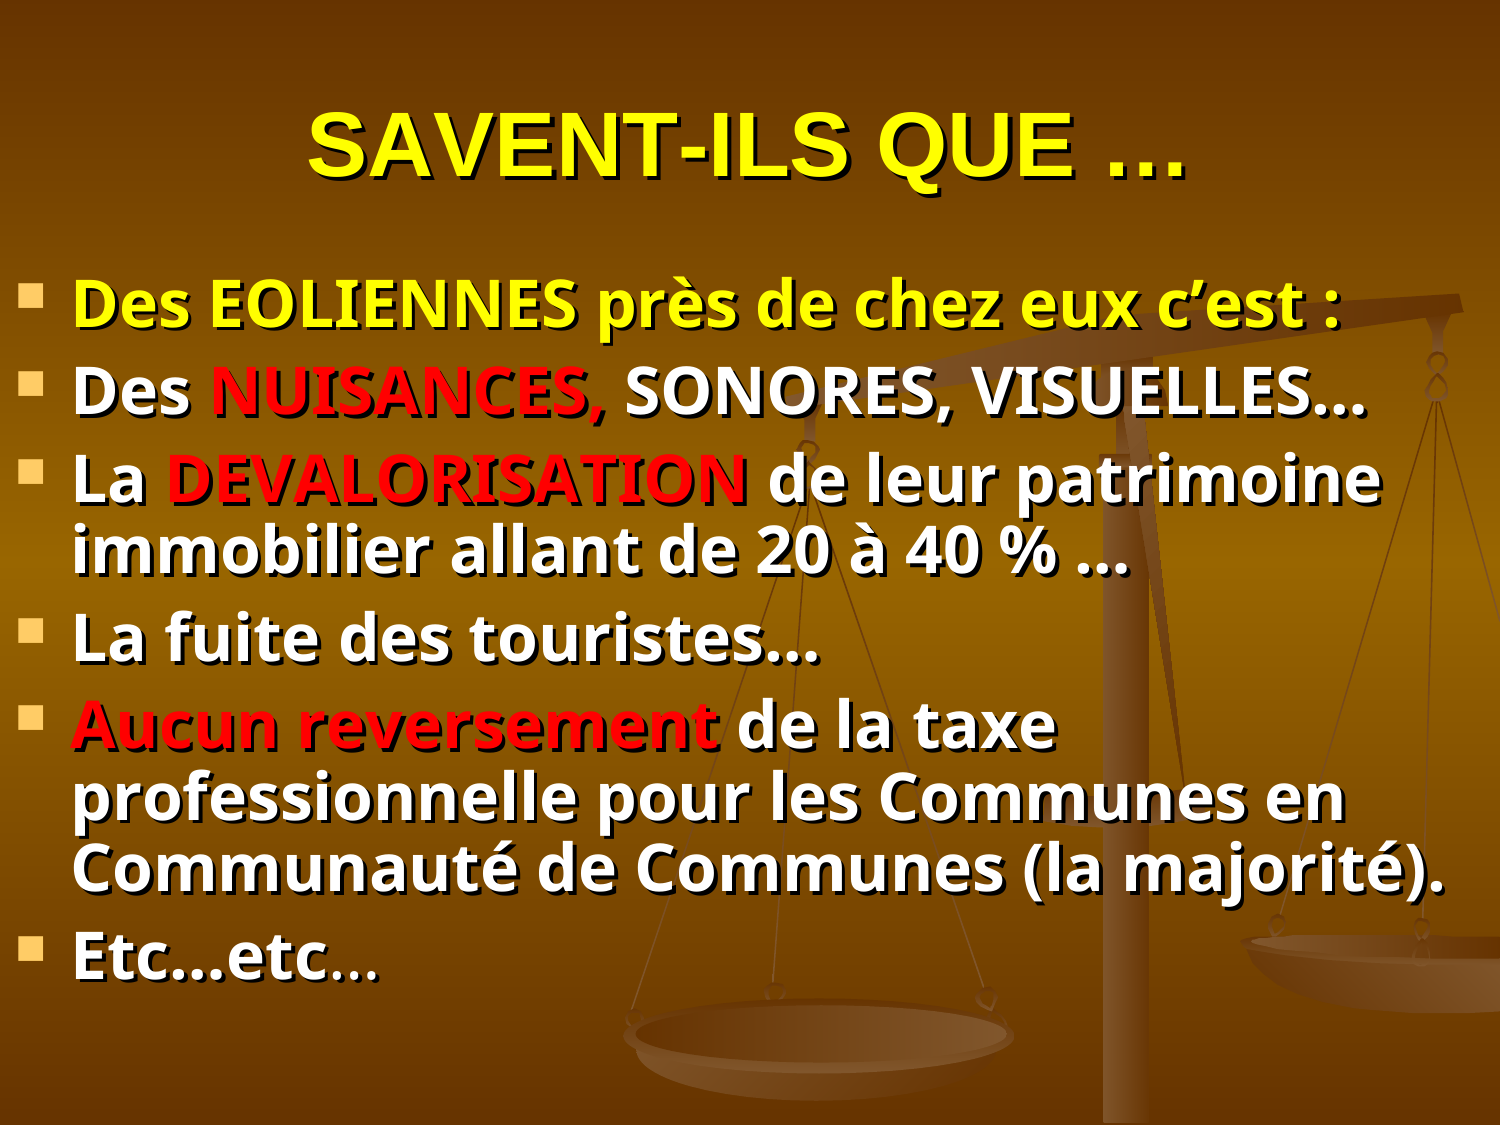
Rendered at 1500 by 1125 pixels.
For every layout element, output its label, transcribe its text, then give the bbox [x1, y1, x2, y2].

list Des EOLIENNES près de chez eux c’est : Des NUISANCES, SONORES, VISUELLES… La DEVALORISATION de leur patrimoine immobilier allant de 20 à 40 % … La fuite des touristes… Aucun reversement de la taxe professionnelle pour les Communes en Communauté de Communes (la majorité). Etc…etc… [0, 262, 1500, 1006]
title SAVENT-ILS QUE … [75, 45, 1426, 234]
